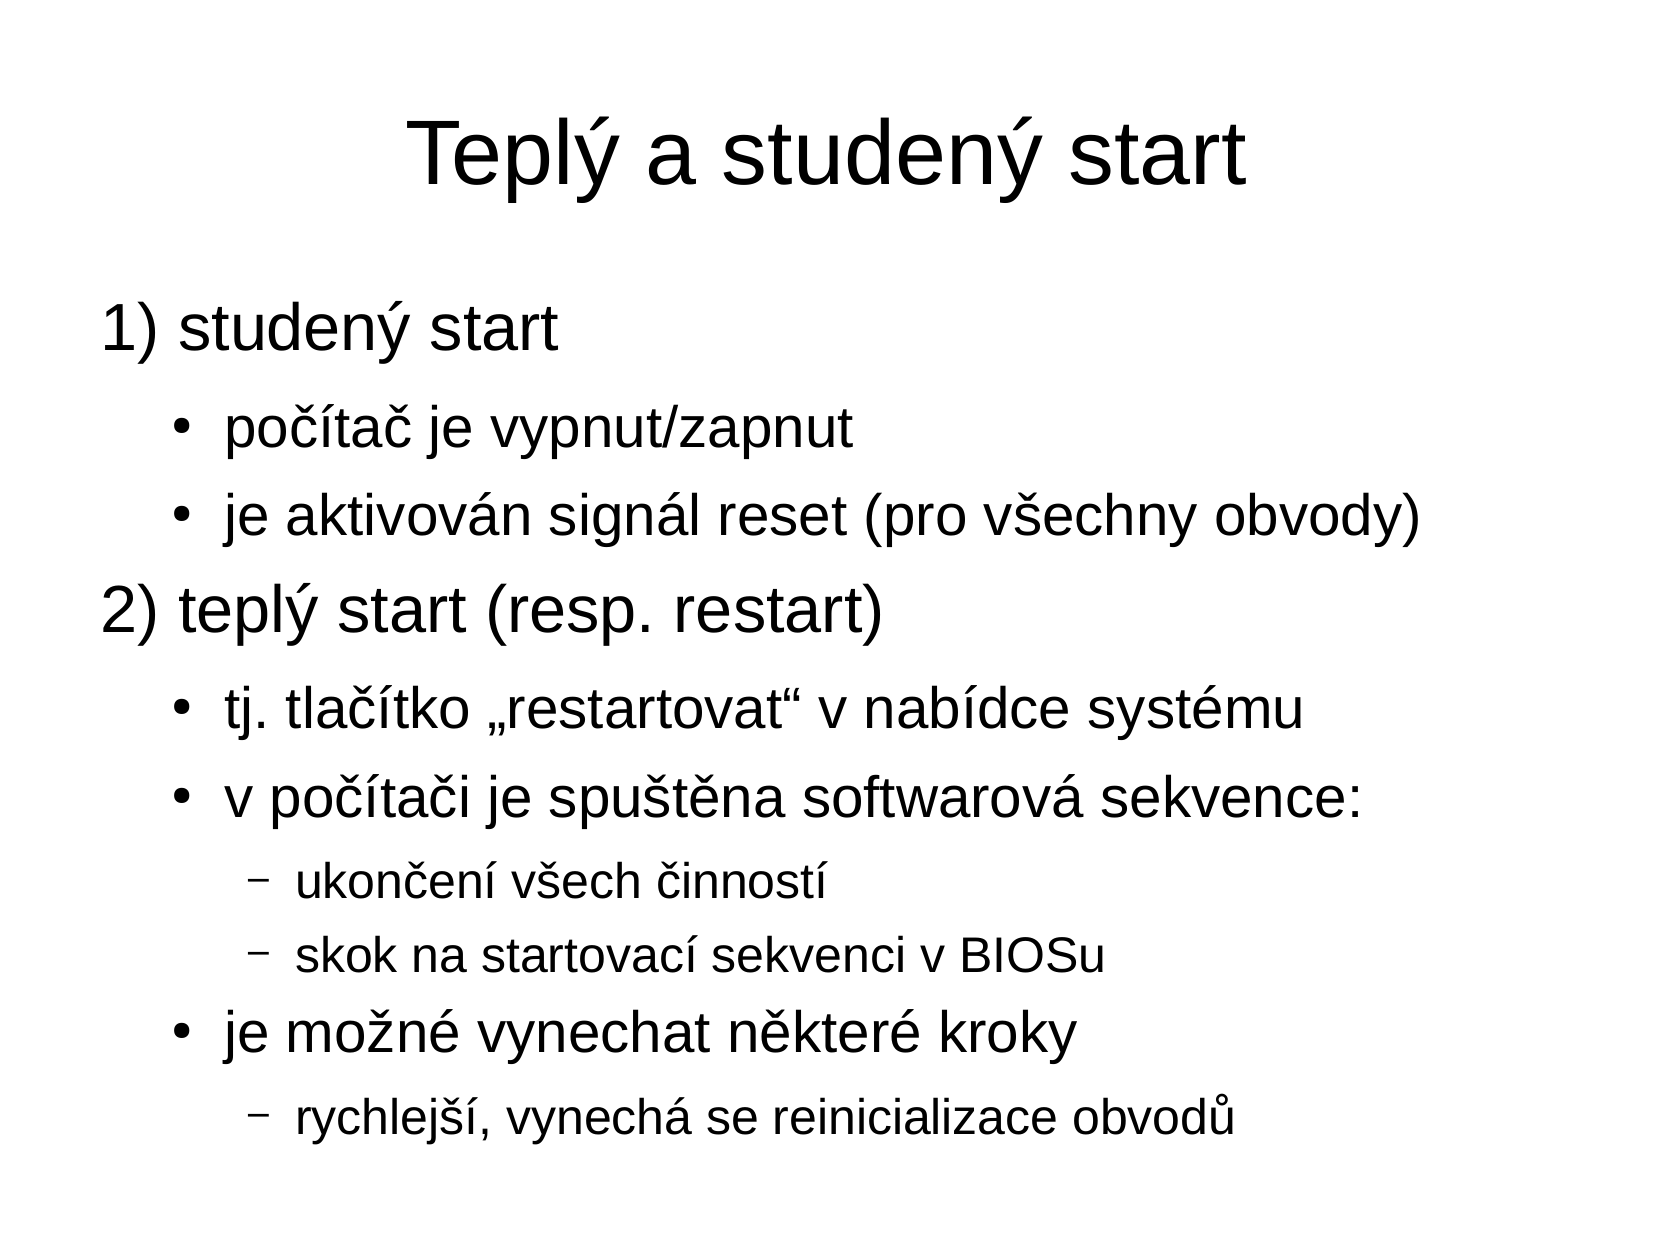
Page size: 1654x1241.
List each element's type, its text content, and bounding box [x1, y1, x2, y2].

title Teplý a studený start [82, 49, 1571, 257]
list studený start počítač je vypnut/zapnut je aktivován signál reset (pro všechny obvody) teplý start (resp. restart) tj. tlačítko „restartovat“ v nabídce systému v počítači je spuštěna softwarová sekvence: ukončení všech činností skok na startovací sekvenci v BIOSu je možné vynechat některé kroky rychlejší, vynechá se reinicializace obvodů [82, 290, 1571, 1145]
